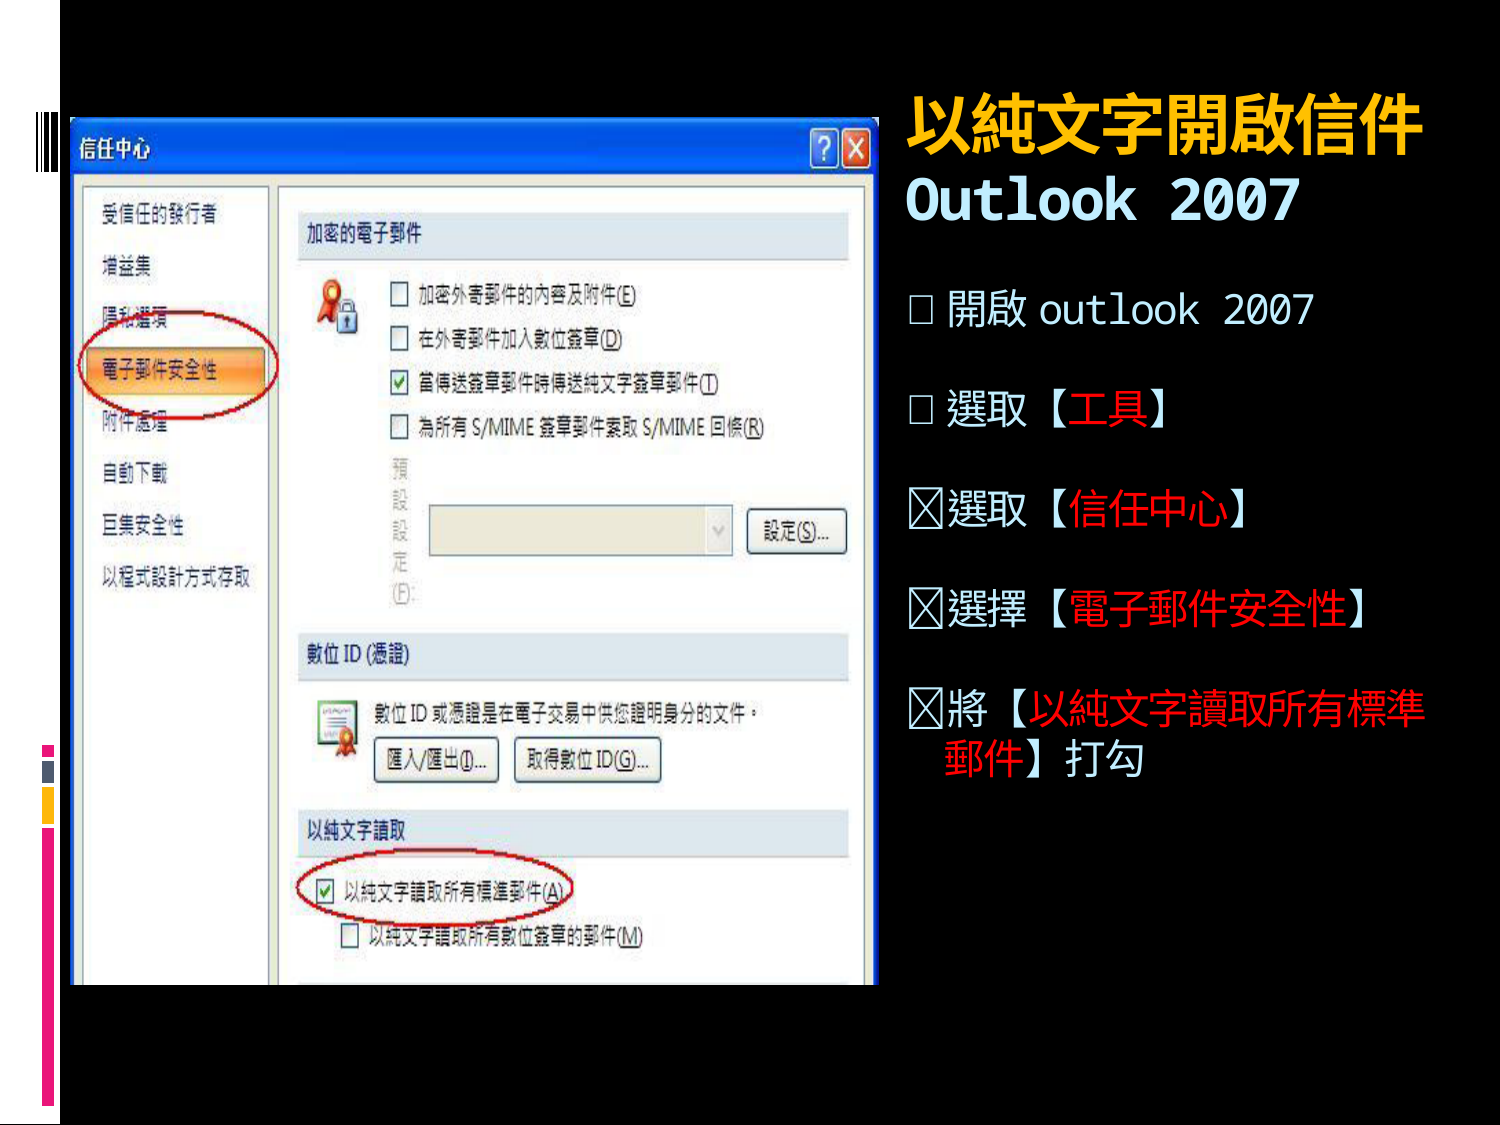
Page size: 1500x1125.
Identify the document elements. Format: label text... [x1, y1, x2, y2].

picture [70, 117, 879, 985]
title 以純文字開啟信件Outlook 2007 開啟outlook 2007 選取【工具】 選取【信任中心】 選擇【電子郵件安全性】 將【以純文字讀取所有標準 郵件】打勾 [890, 75, 1465, 1032]
